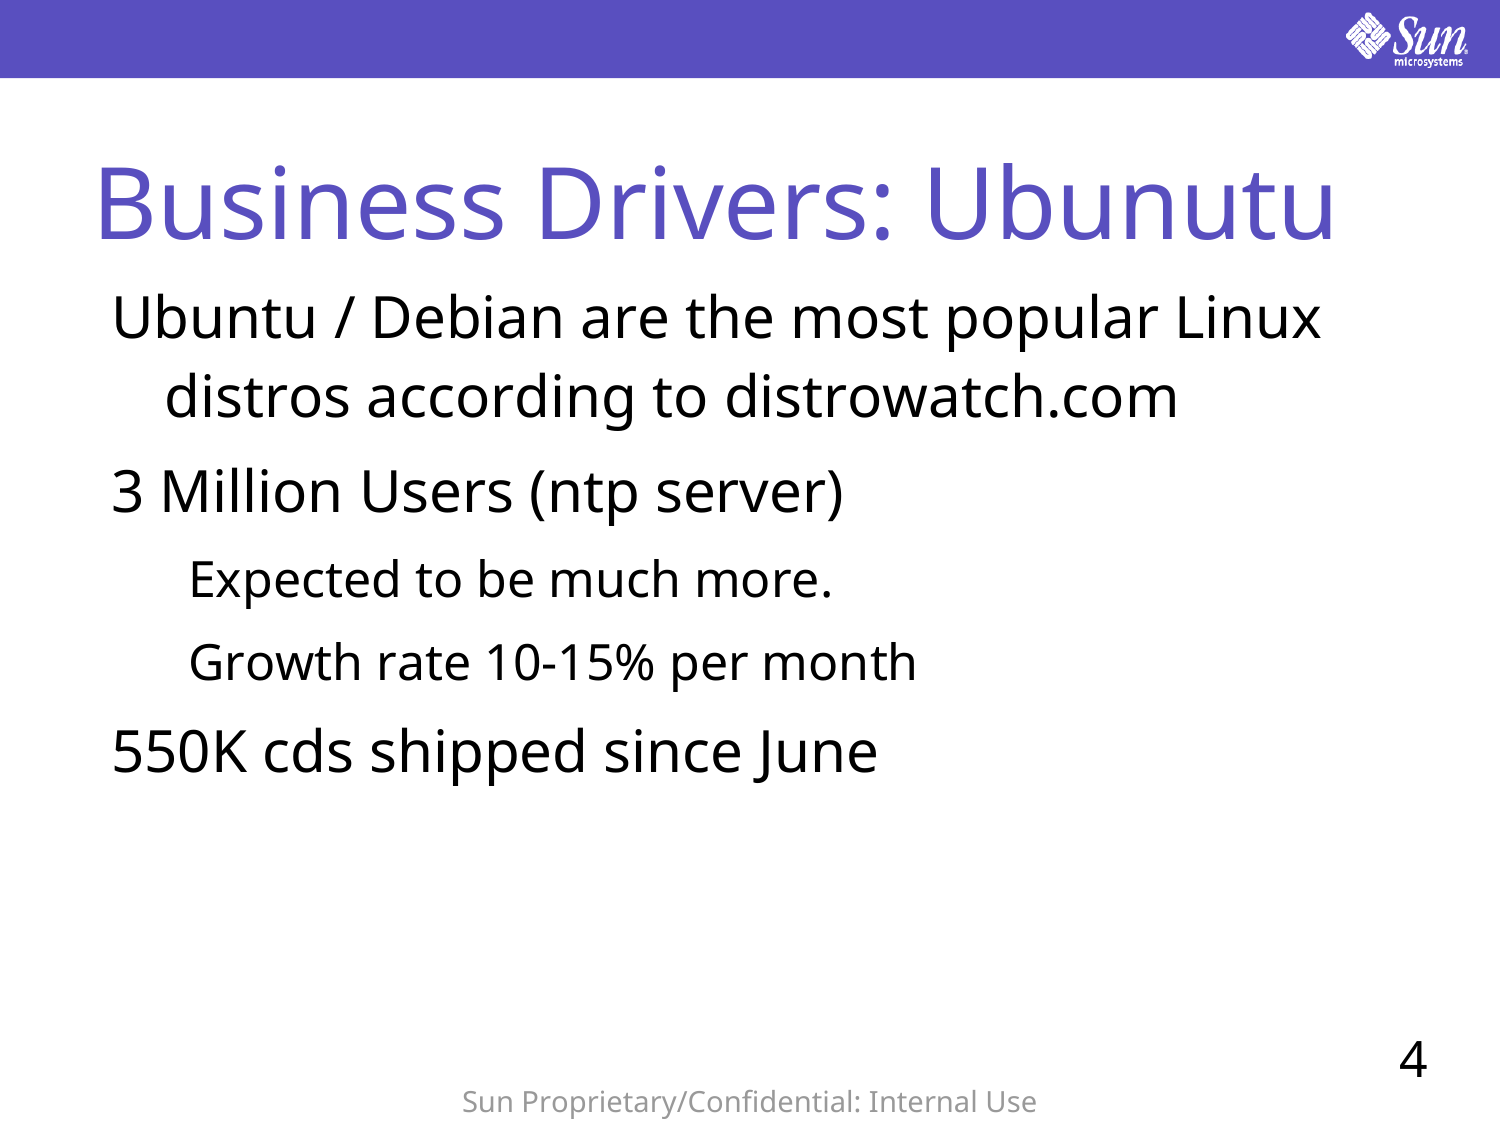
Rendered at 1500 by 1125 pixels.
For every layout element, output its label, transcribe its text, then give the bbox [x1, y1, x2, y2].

list Ubuntu / Debian are the most popular Linux distros according to distrowatch.com 3 Million Users (ntp server) Expected to be much more. Growth rate 10-15% per month 550K cds shipped since June [93, 276, 1375, 986]
title Business Drivers: Ubunutu [93, 99, 1455, 311]
picture [1342, 8, 1471, 71]
